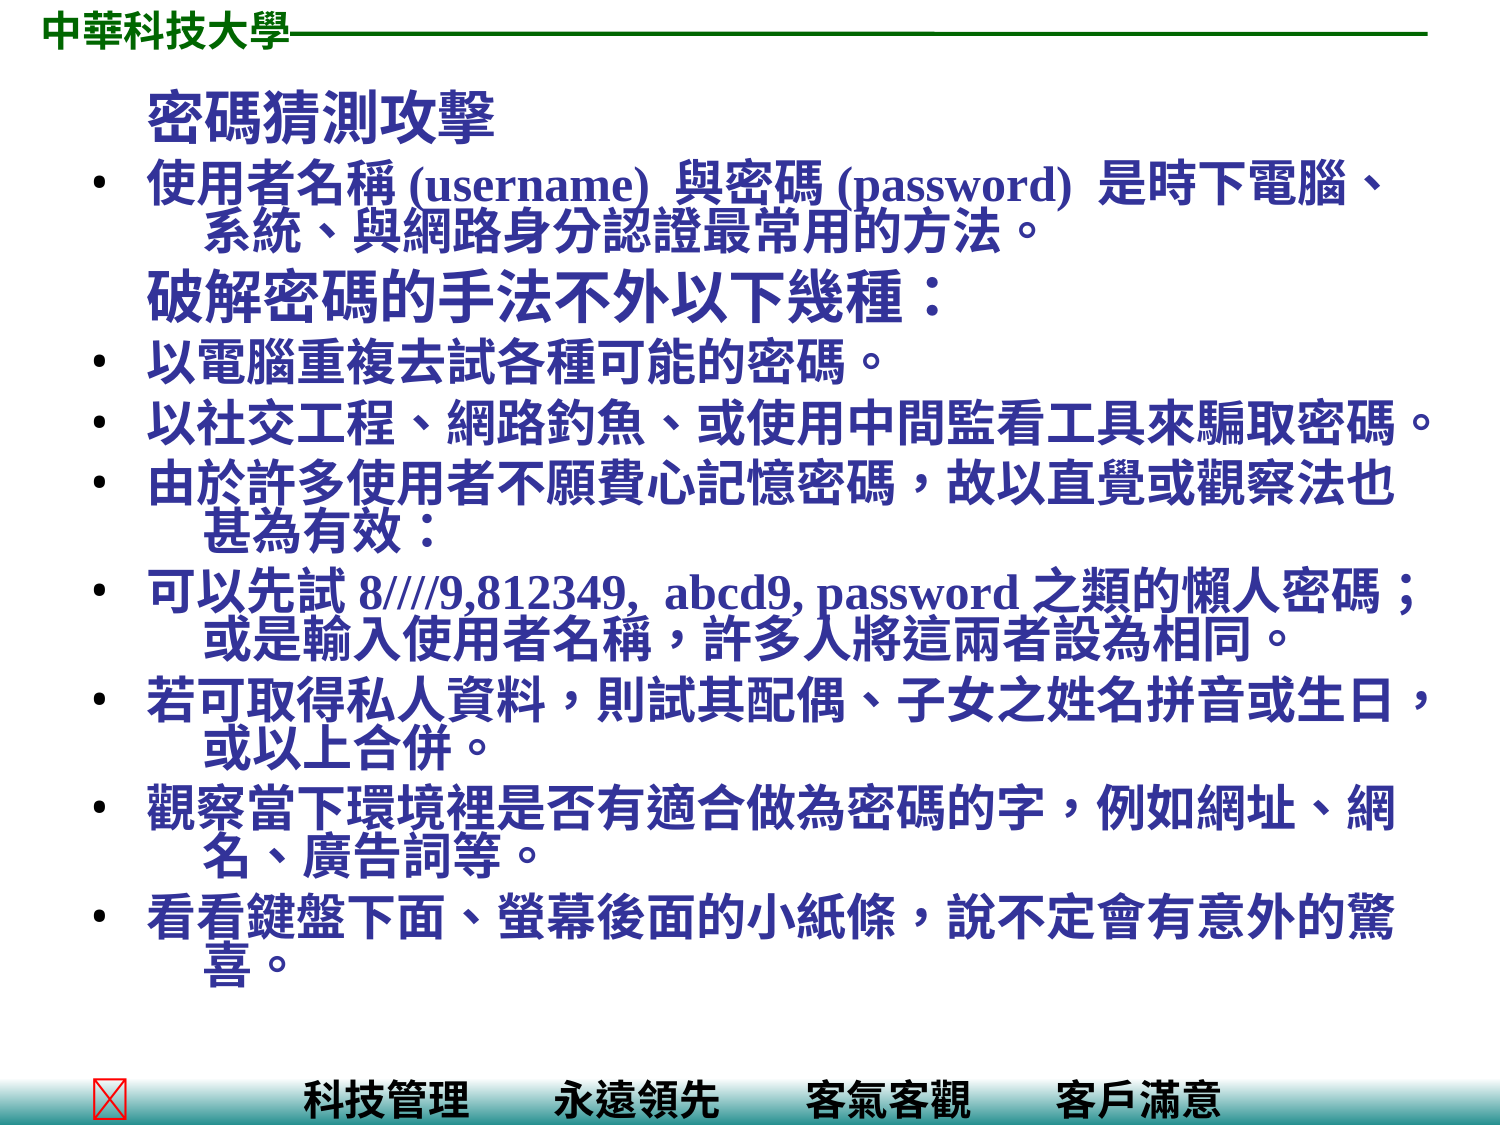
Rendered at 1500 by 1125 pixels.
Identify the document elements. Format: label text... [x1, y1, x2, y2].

list 密碼猜測攻擊 使用者名稱(username) 與密碼(password) 是時下電腦、系統、與網路身分認證最常用的方法。 破解密碼的手法不外以下幾種： 以電腦重複去試各種可能的密碼。 以社交工程、網路釣魚、或使用中間監看工具來騙取密碼。 由於許多使用者不願費心記憶密碼，故以直覺或觀察法也甚為有效： 可以先試8////9,812349,  abcd9, password之類的懶人密碼；或是輸入使用者名稱，許多人將這兩者設為相同。 若可取得私人資料，則試其配偶、子女之姓名拼音或生日，或以上合併。 觀察當下環境裡是否有適合做為密碼的字，例如網址、網名、廣告詞等。 看看鍵盤下面、螢幕後面的小紙條，說不定會有意外的驚喜。 [75, 87, 1450, 1088]
